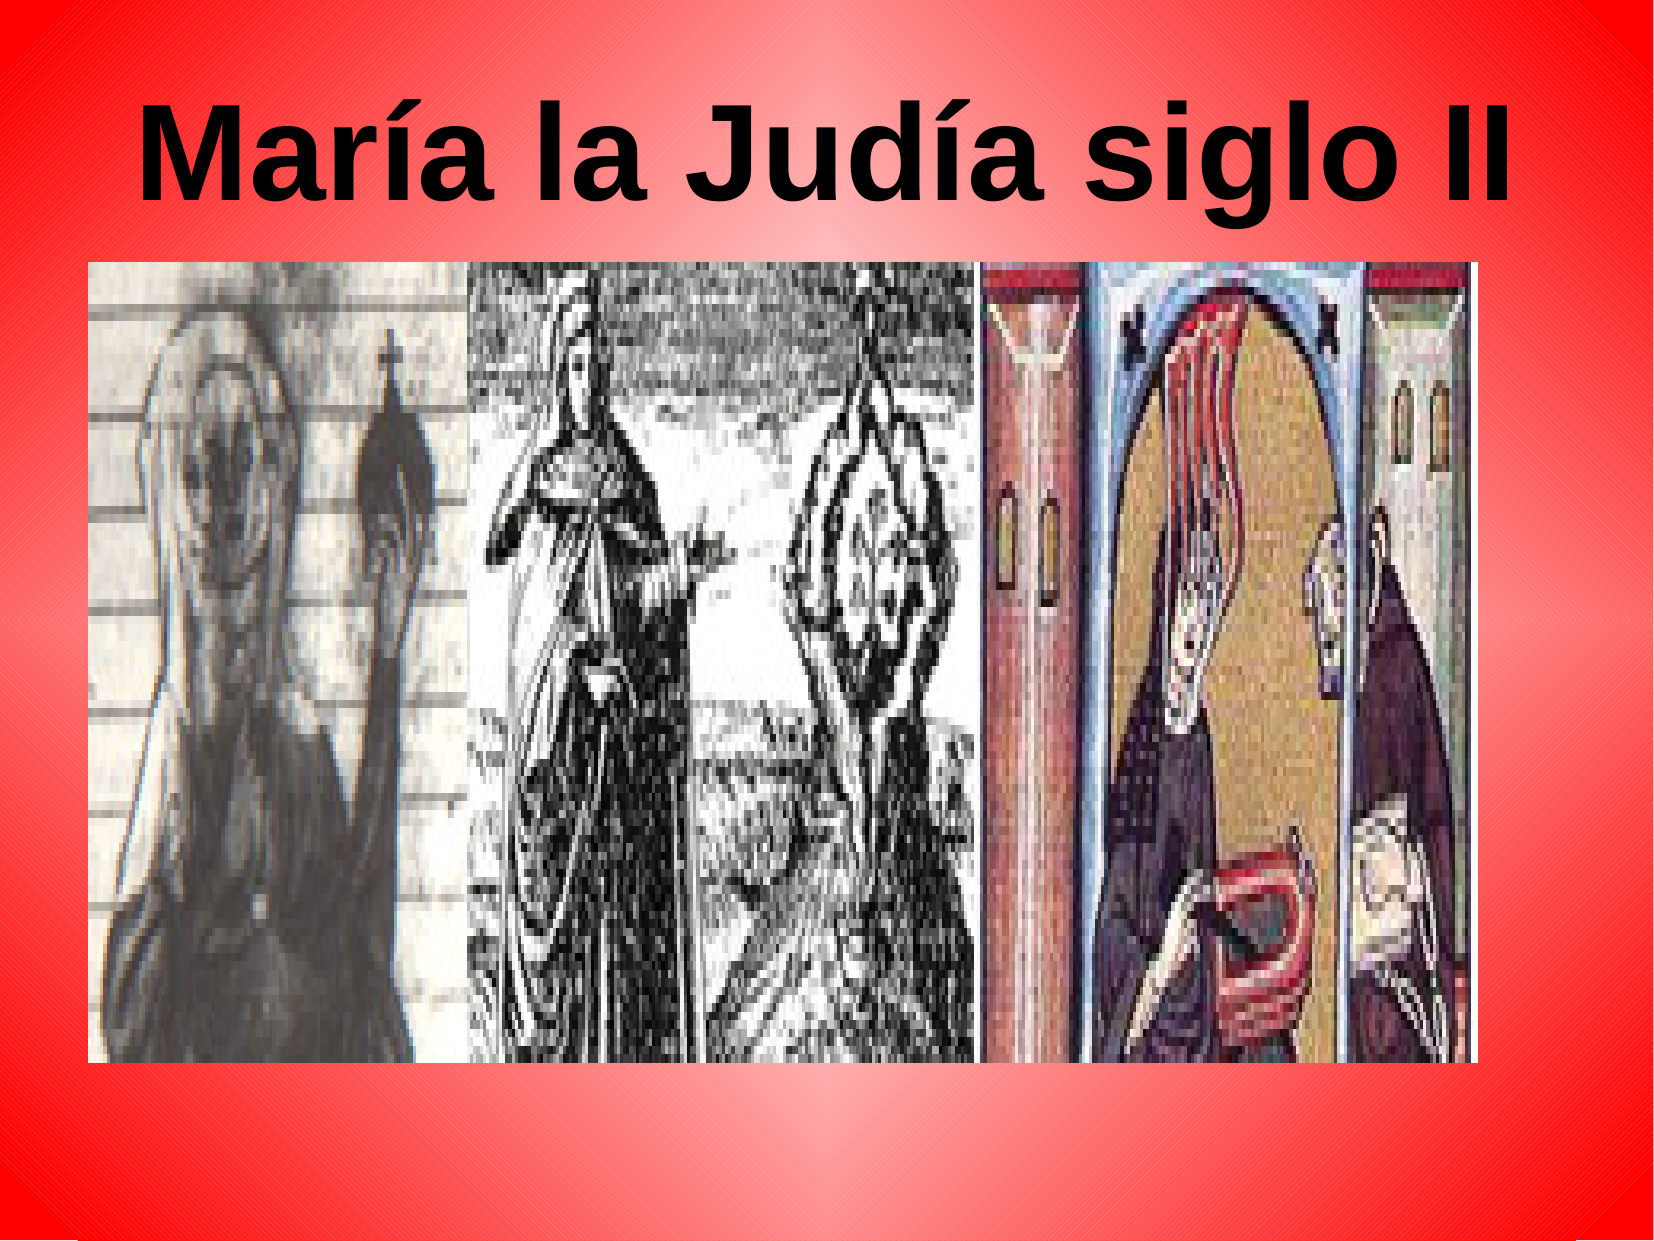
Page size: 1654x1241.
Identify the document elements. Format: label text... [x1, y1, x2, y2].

picture [88, 262, 1478, 1063]
title María la Judía siglo II [82, 49, 1571, 257]
